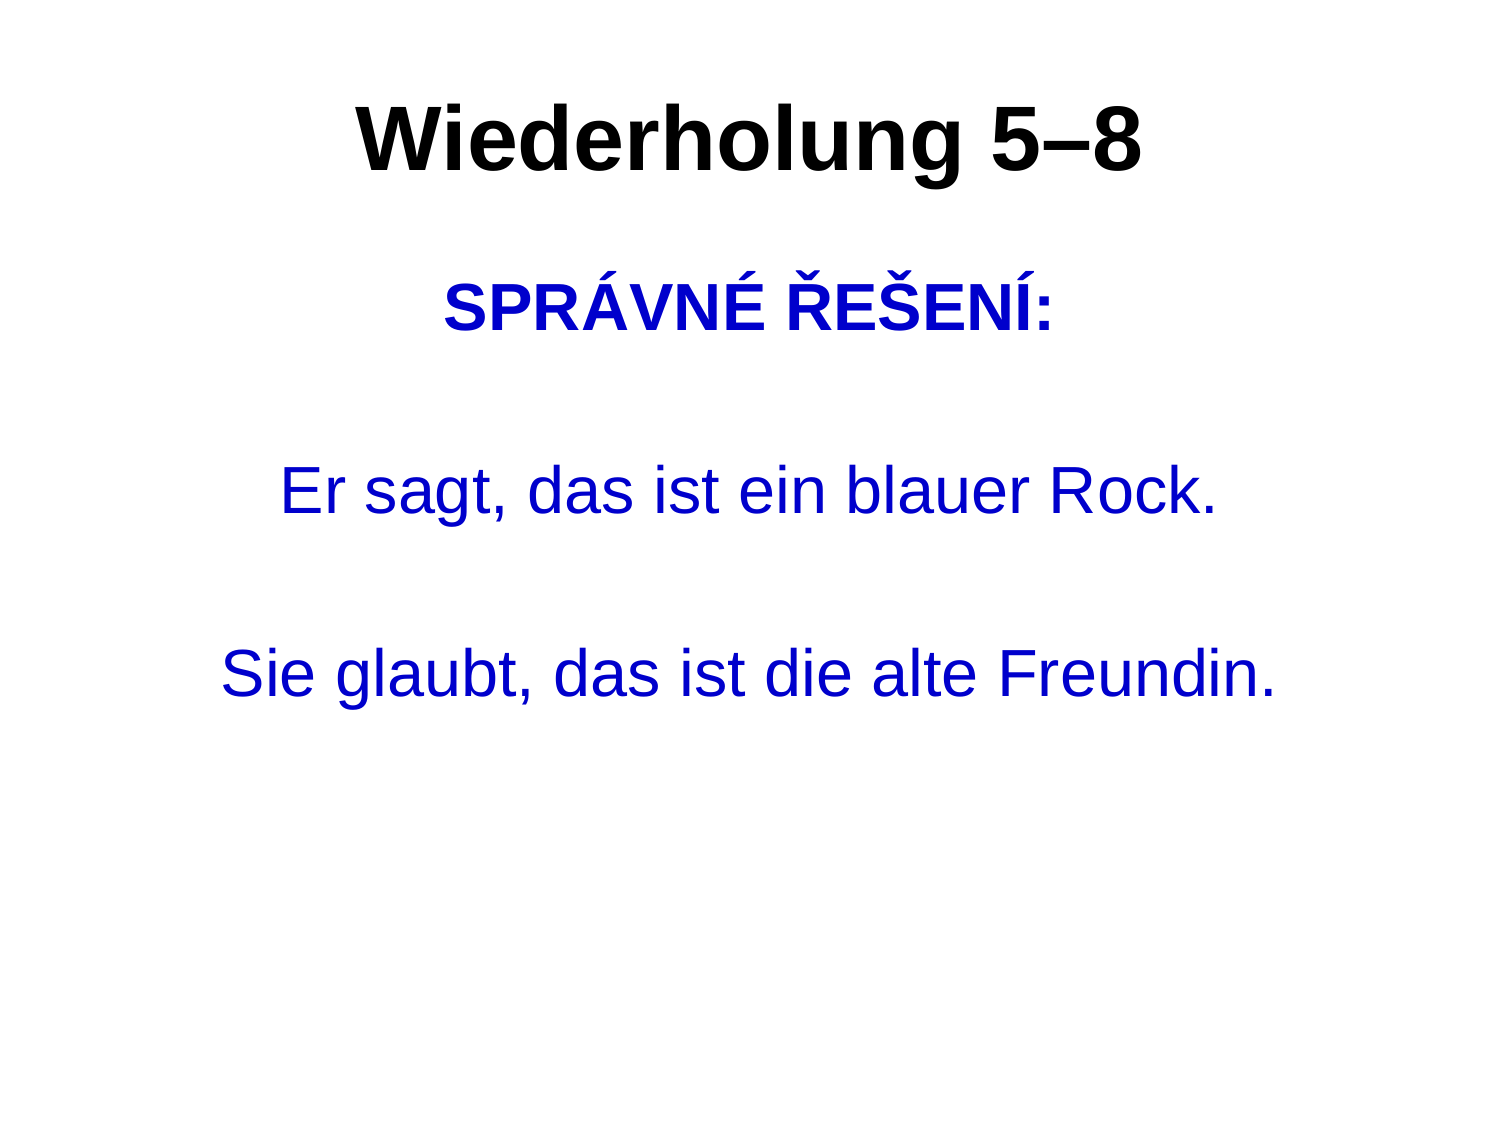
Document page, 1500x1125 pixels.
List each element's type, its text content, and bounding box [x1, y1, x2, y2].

list SPRÁVNÉ ŘEŠENÍ: Er sagt, das ist ein blauer Rock. Sie glaubt, das ist die alte Freundin. [75, 262, 1426, 1006]
title Wiederholung 5–8 [75, 45, 1426, 233]
